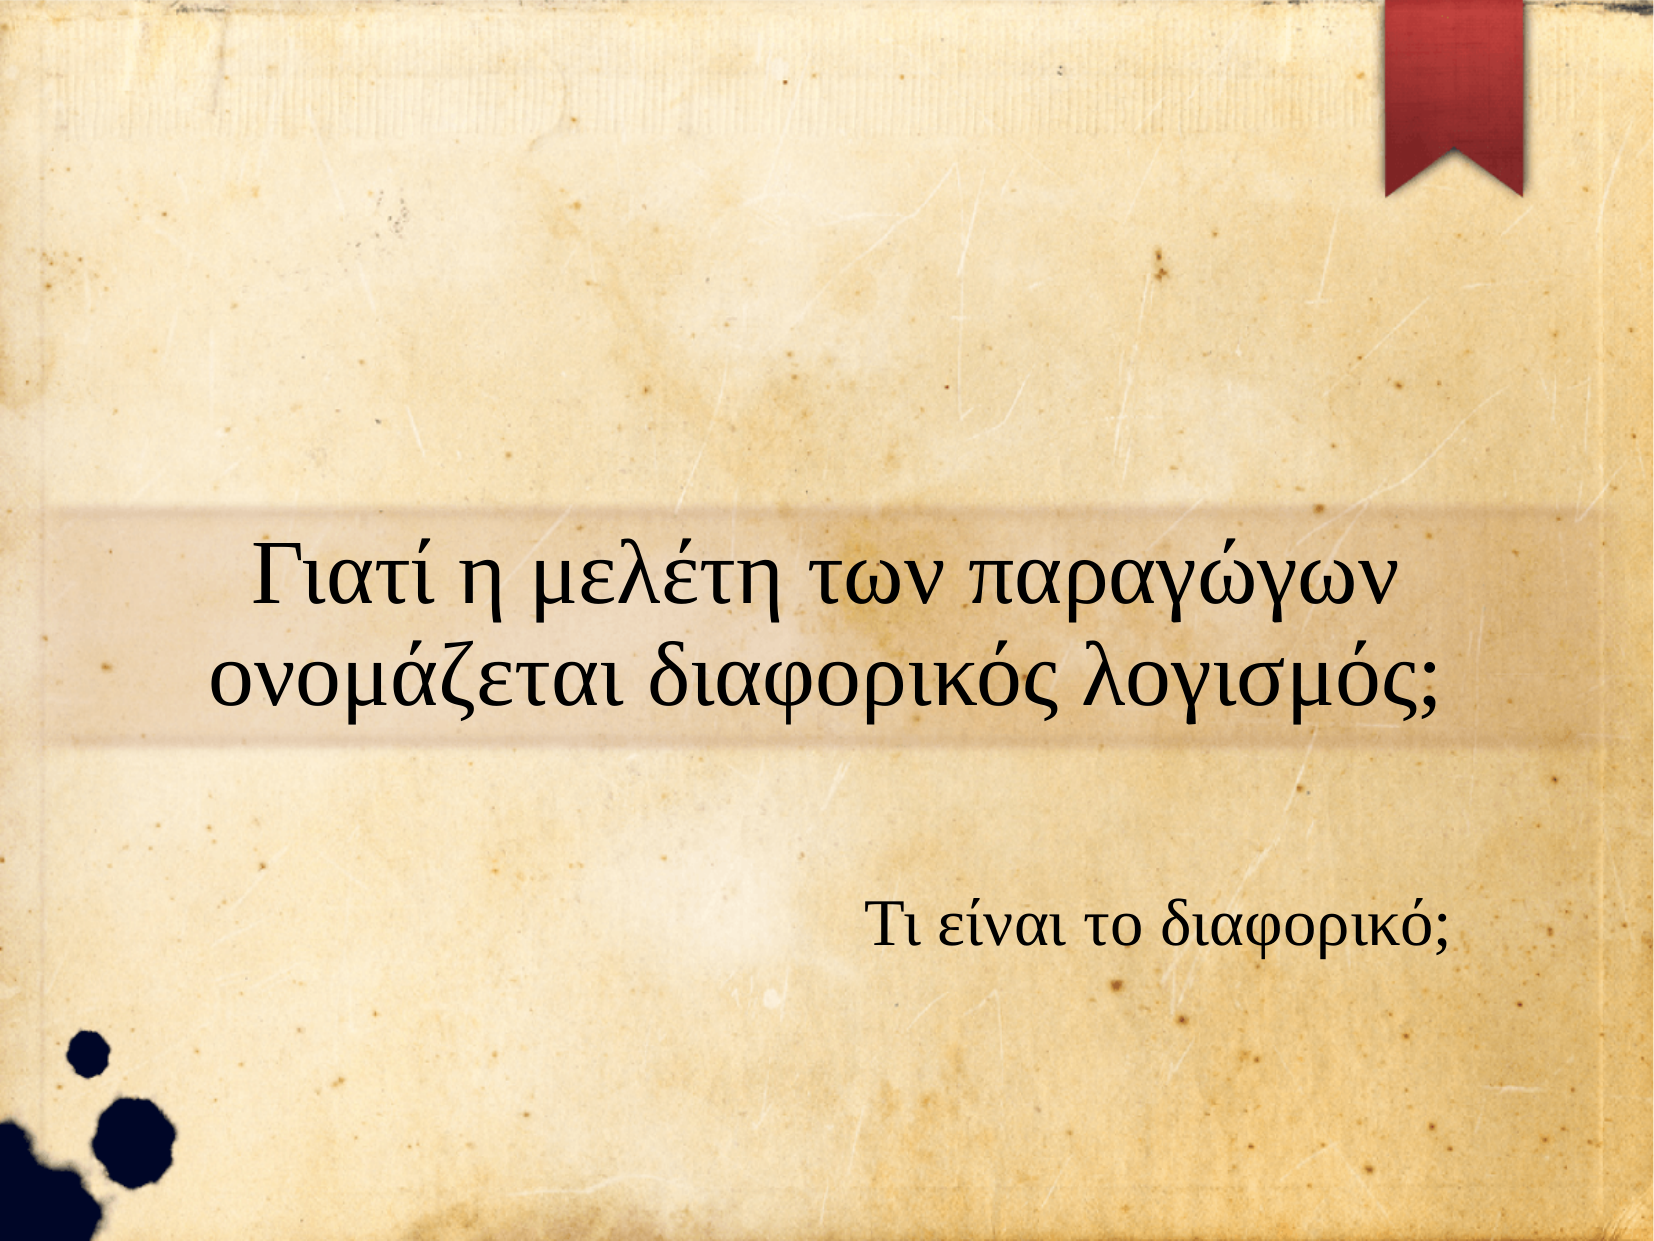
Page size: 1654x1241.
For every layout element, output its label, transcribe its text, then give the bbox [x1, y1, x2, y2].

title Γιατί η μελέτη των παραγώγων ονομάζεται διαφορικός λογισμός; [82, 519, 1571, 727]
picture [0, 0, 1654, 1241]
list Τι είναι το διαφορικό; [708, 885, 1538, 1205]
